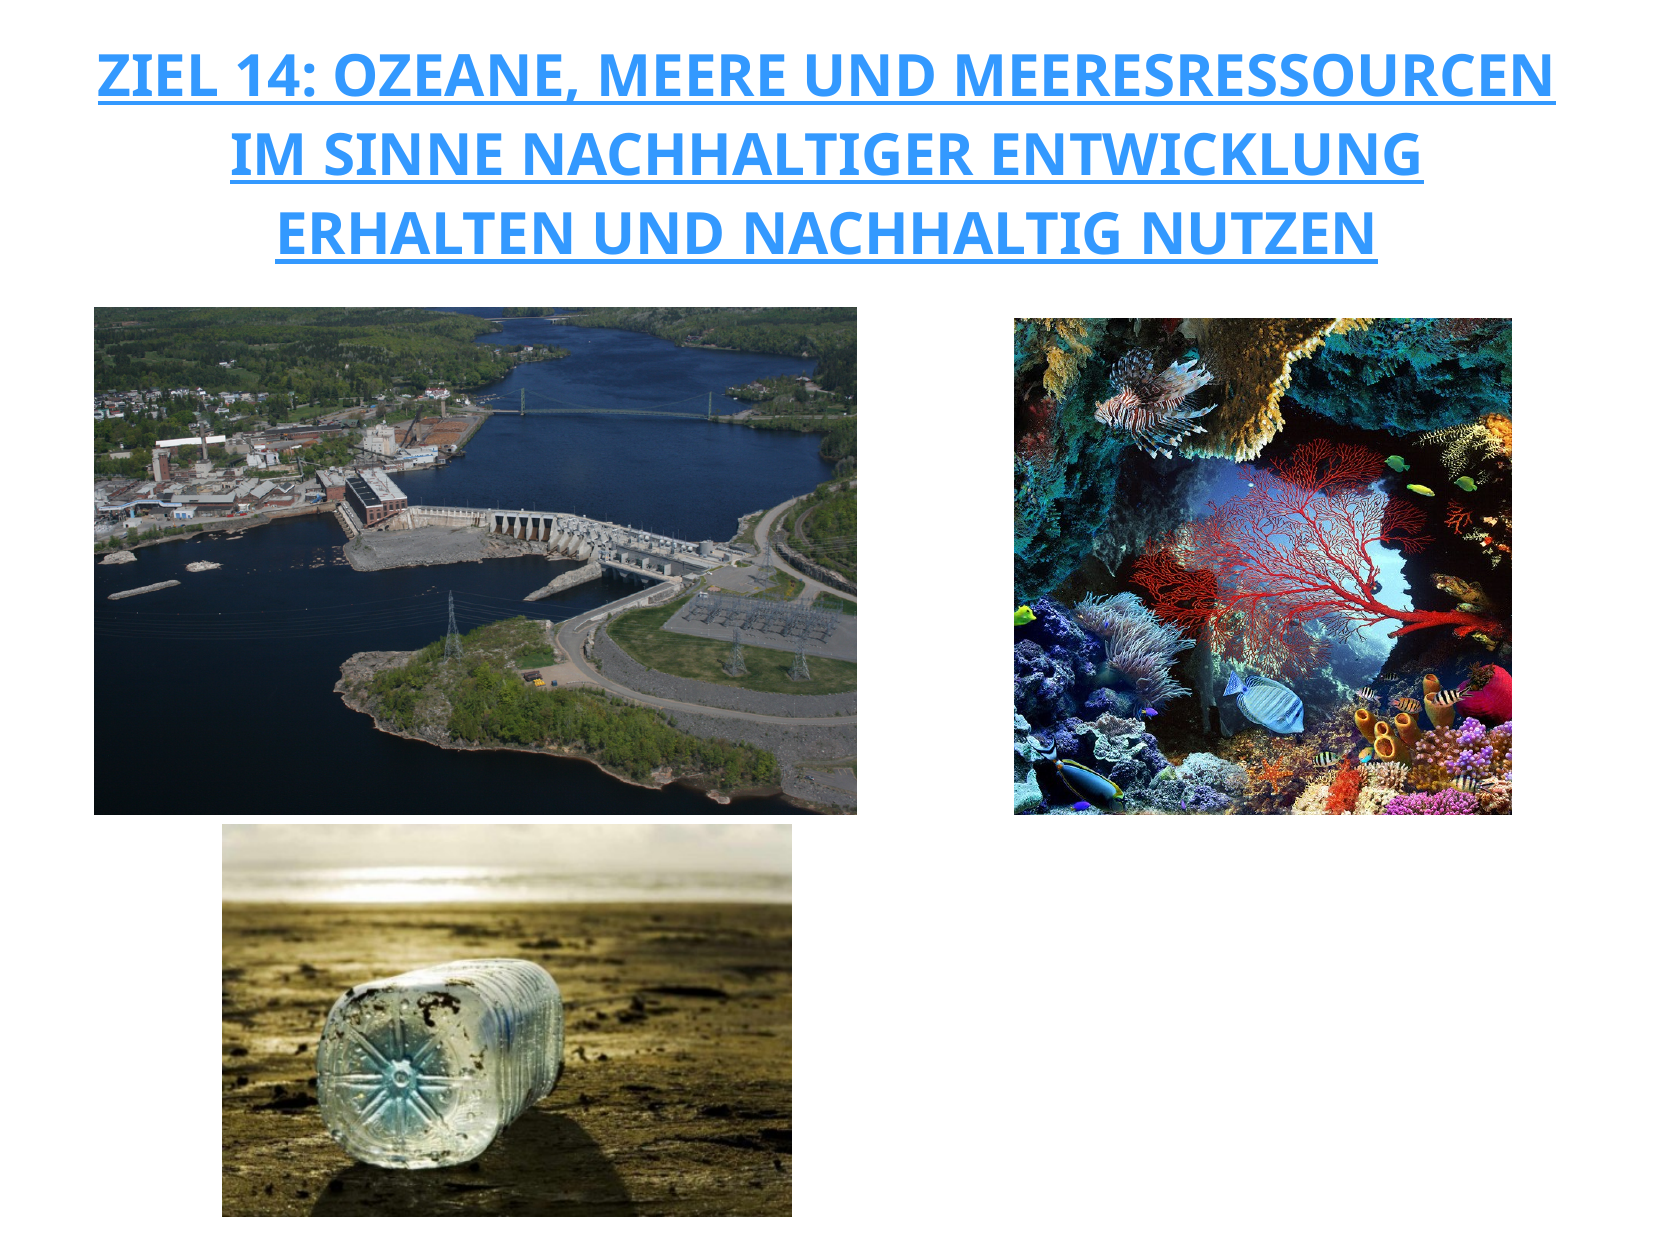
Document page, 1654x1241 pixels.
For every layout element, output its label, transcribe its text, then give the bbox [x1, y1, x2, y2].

picture [222, 824, 792, 1217]
title ZIEL 14: OZEANE, MEERE UND MEERESRESSOURCEN IM SINNE NACHHALTIGER ENTWICKLUNG ERHALTEN UND NACHHALTIG NUTZEN [82, 43, 1571, 263]
picture [1014, 318, 1512, 815]
picture [94, 307, 857, 815]
